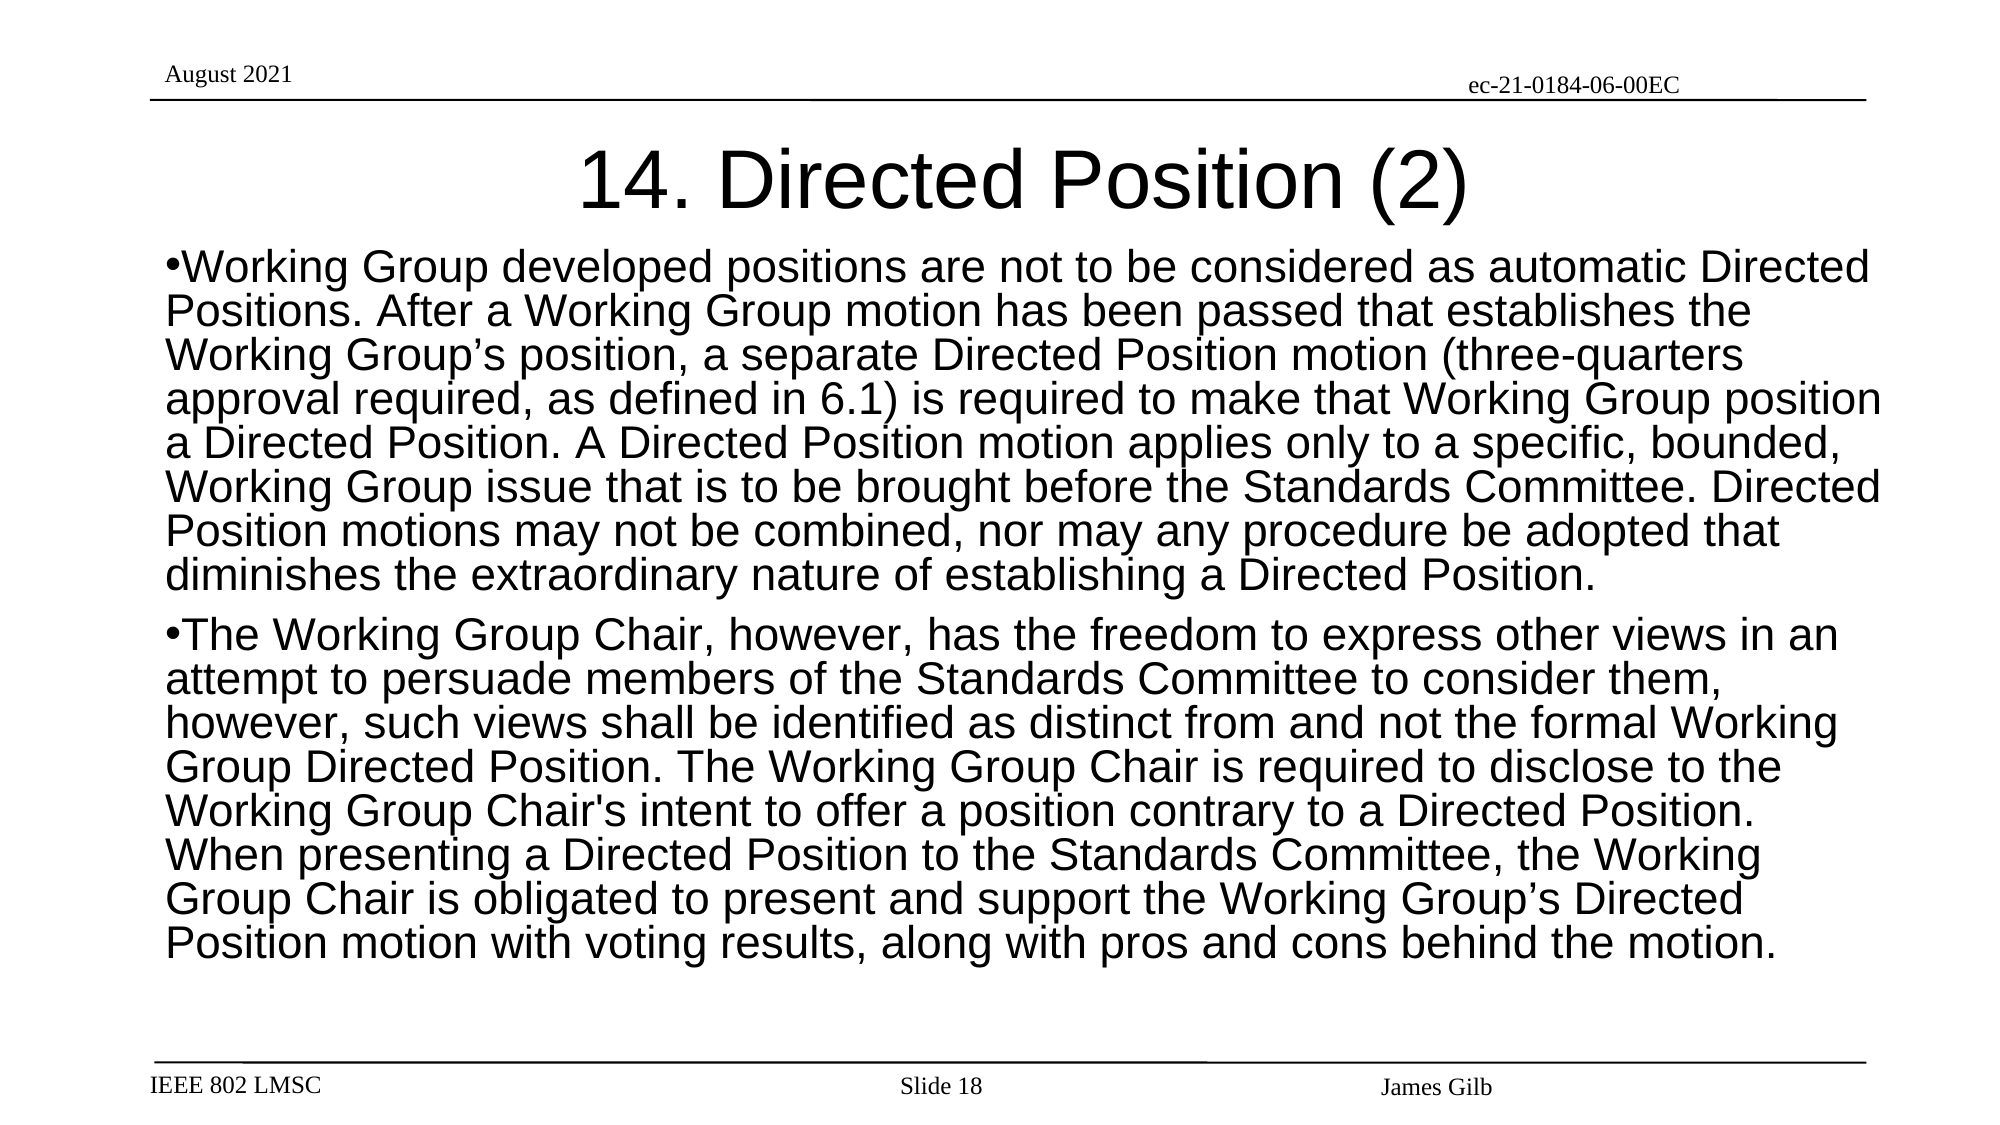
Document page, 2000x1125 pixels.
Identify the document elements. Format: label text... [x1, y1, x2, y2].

list Working Group developed positions are not to be considered as automatic Directed Positions. After a Working Group motion has been passed that establishes the Working Group’s position, a separate Directed Position motion (three-quarters approval required, as defined in 6.1) is required to make that Working Group position a Directed Position. A Directed Position motion applies only to a specific, bounded, Working Group issue that is to be brought before the Standards Committee. Directed Position motions may not be combined, nor may any procedure be adopted that diminishes the extraordinary nature of establishing a Directed Position. The Working Group Chair, however, has the freedom to express other views in an attempt to persuade members of the Standards Committee to consider them, however, such views shall be identified as distinct from and not the formal Working Group Directed Position. The Working Group Chair is required to disclose to the Working Group Chair's intent to offer a position contrary to a Directed Position. When presenting a Directed Position to the Standards Committee, the Working Group Chair is obligated to present and support the Working Group’s Directed Position motion with voting results, along with pros and cons behind the motion. [149, 239, 1900, 1051]
text_box Slide [799, 1069, 1083, 1108]
title 14. Directed Position (2) [149, 112, 1900, 238]
